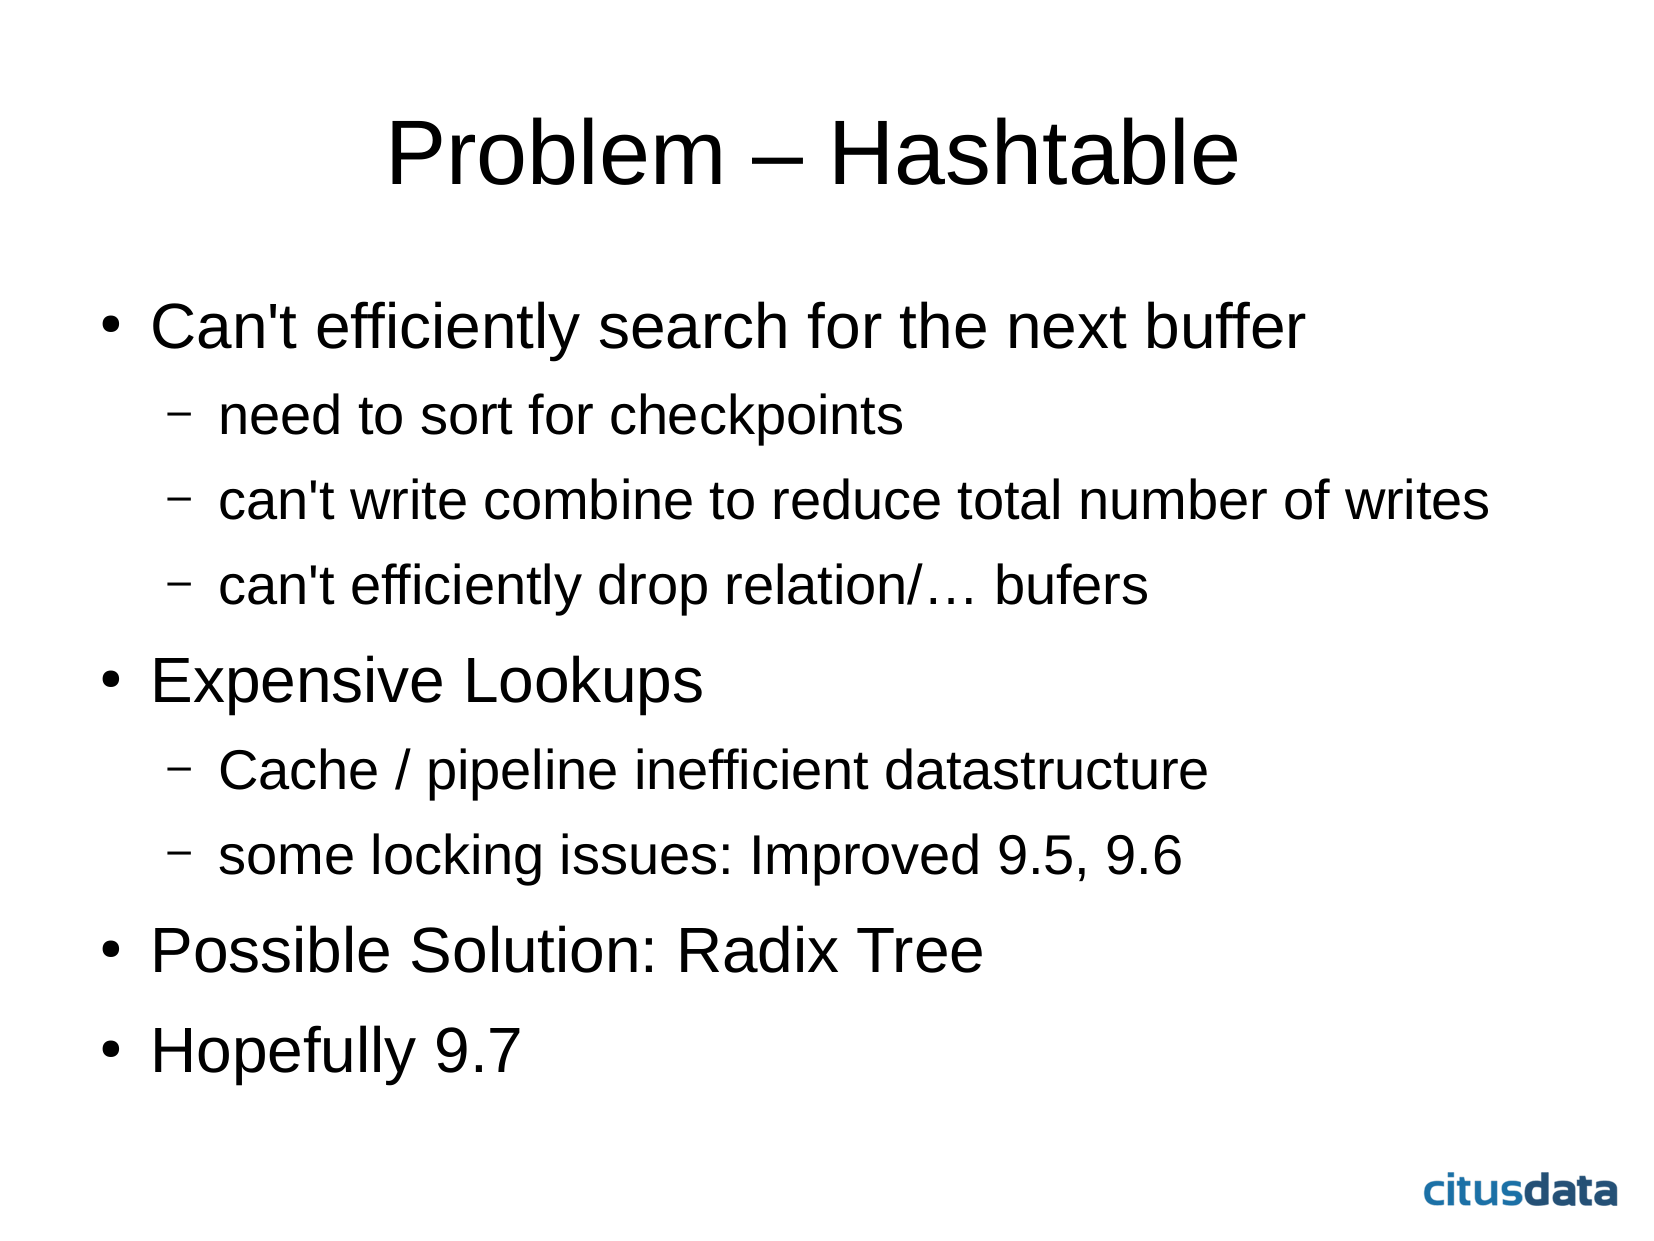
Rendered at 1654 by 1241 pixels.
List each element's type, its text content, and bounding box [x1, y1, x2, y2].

list Can't efficiently search for the next buffer need to sort for checkpoints can't write combine to reduce total number of writes can't efficiently drop relation/… bufers Expensive Lookups Cache / pipeline inefficient datastructure some locking issues: Improved 9.5, 9.6 Possible Solution: Radix Tree Hopefully 9.7 [82, 290, 1571, 1096]
picture [1420, 1167, 1622, 1209]
title Problem – Hashtable [82, 49, 1571, 257]
